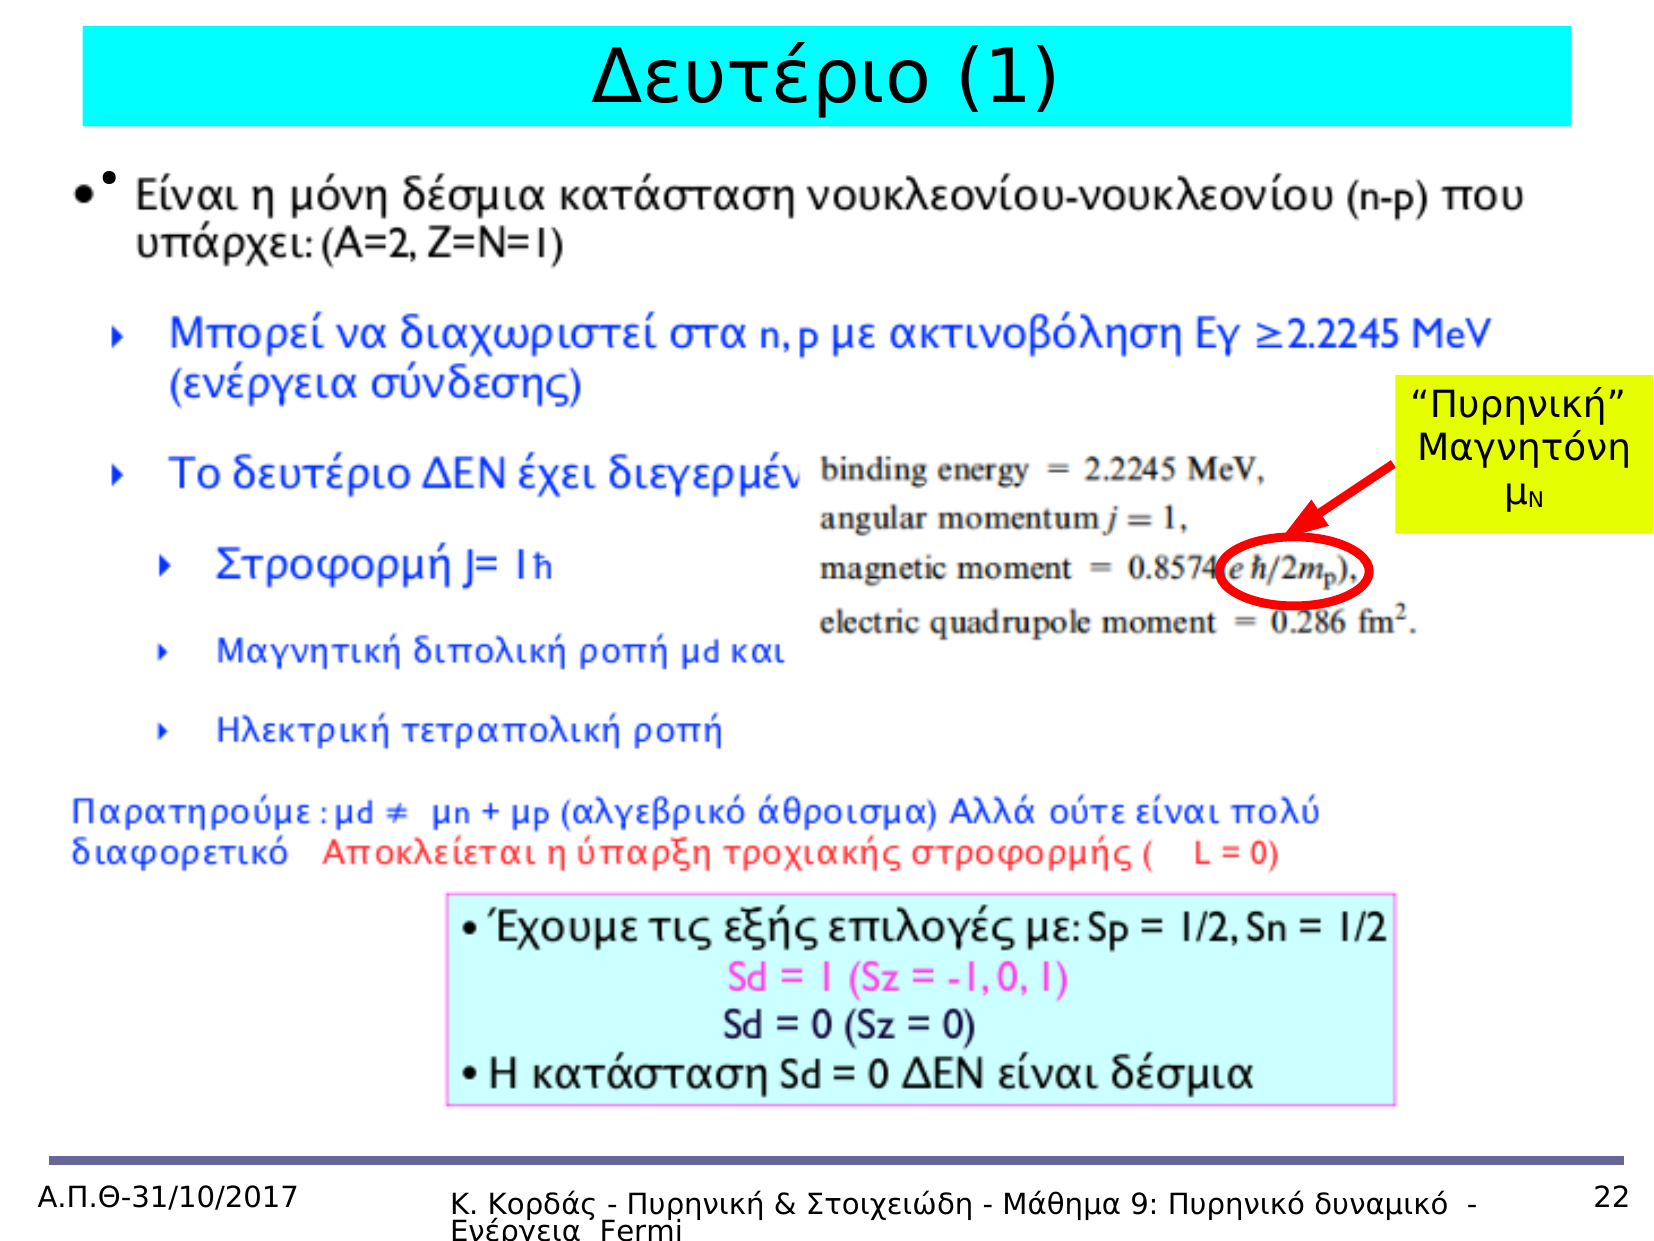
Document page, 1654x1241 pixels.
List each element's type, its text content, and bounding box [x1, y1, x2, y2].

list [82, 150, 1571, 1112]
title Δευτέριο (1) [82, 32, 1571, 120]
list [1224, 542, 1364, 601]
picture [49, 149, 1595, 1125]
text_box “Πυρηνική” Μαγνητόνη μΝ [1395, 375, 1654, 534]
